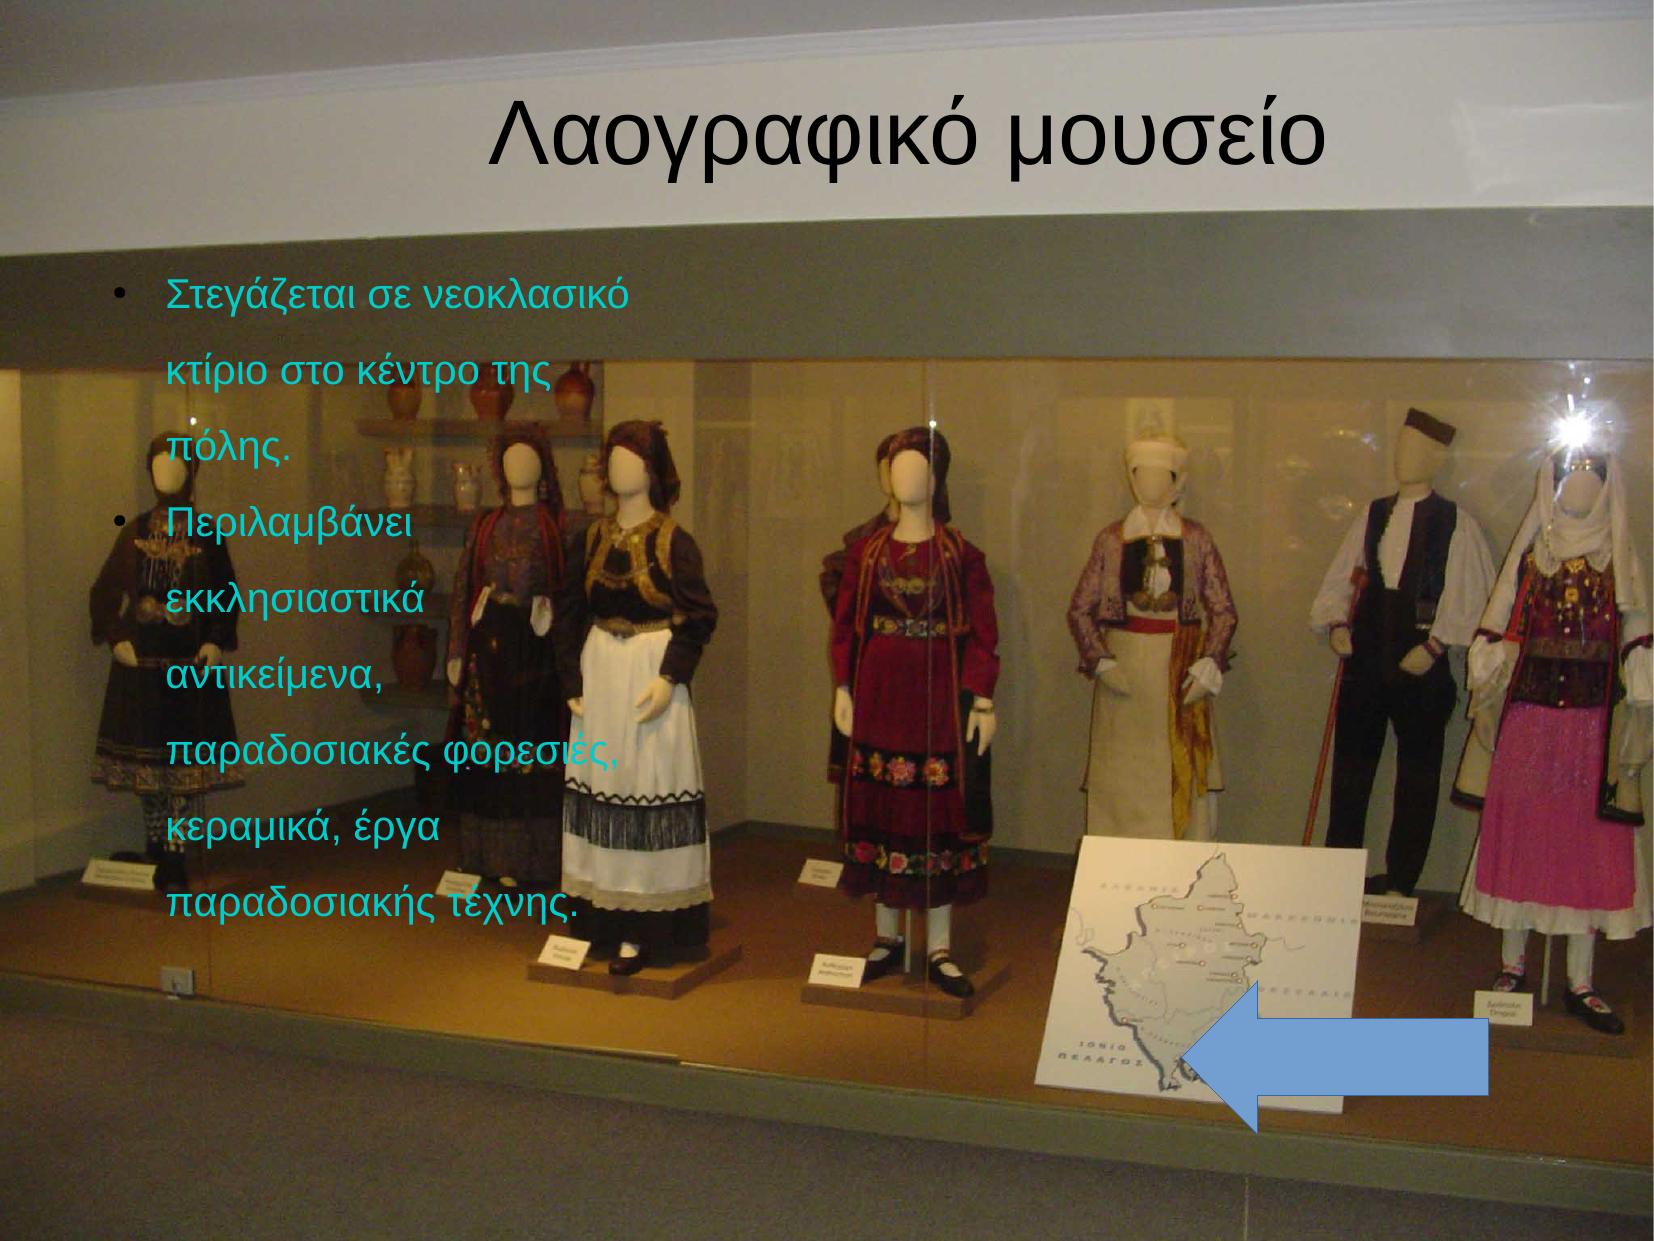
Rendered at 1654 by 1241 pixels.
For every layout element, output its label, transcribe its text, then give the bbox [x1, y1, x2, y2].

picture [0, 0, 1654, 1241]
title Λαογραφικό μουσείο [165, 29, 1654, 237]
text_box [1181, 980, 1489, 1134]
list Στεγάζεται σε νεοκλασικό κτίριο στο κέντρο της πόλης. Περιλαμβάνει εκκλησιαστικά αντικείμενα, παραδοσιακές φορεσιές, κεραμικά, έργα παραδοσιακής τέχνης. [94, 270, 1473, 991]
